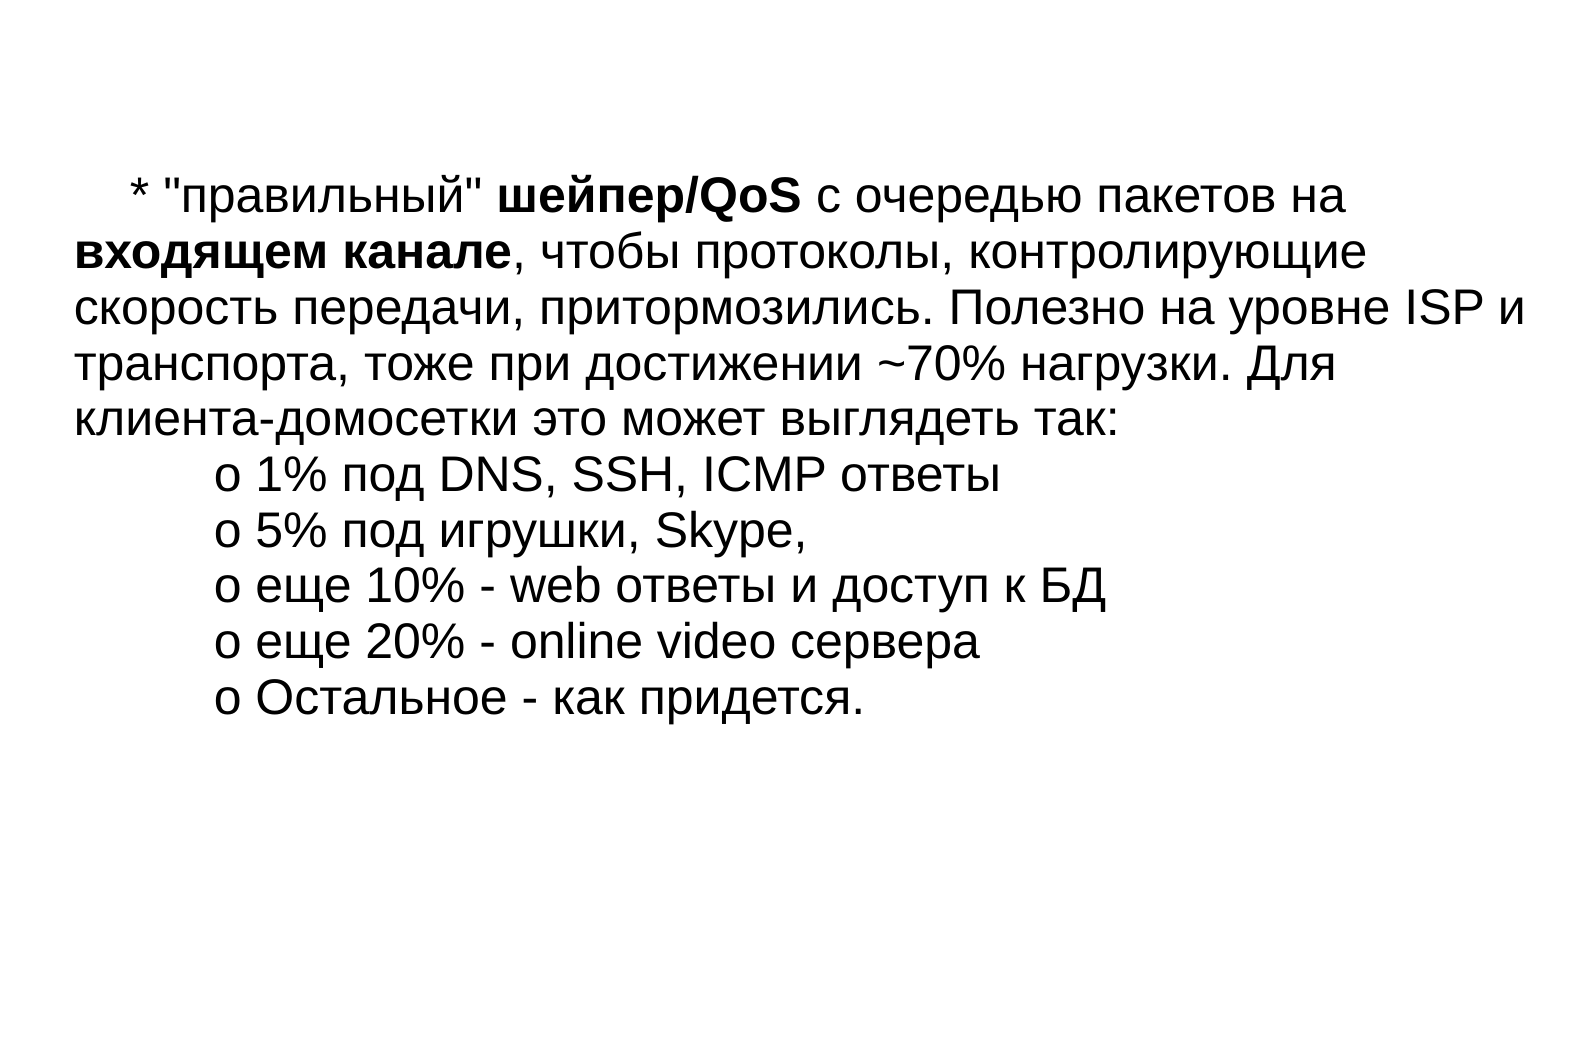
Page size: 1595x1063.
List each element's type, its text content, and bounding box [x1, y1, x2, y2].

text_box * "правильный" шейпер/QoS с очередью пакетов на входящем канале, чтобы протоколы, контролирующие скорость передачи, притормозились. Полезно на уровне ISP и транспорта, тоже при достижении ~70% нагрузки. Для клиента-домосетки это может выглядеть так: o 1% под DNS, SSH, ICMP ответы o 5% под игрушки, Skype, o еще 10% - web ответы и доступ к БД o еще 20% - online video сервера o Остальное - как придется. [59, 160, 1565, 798]
